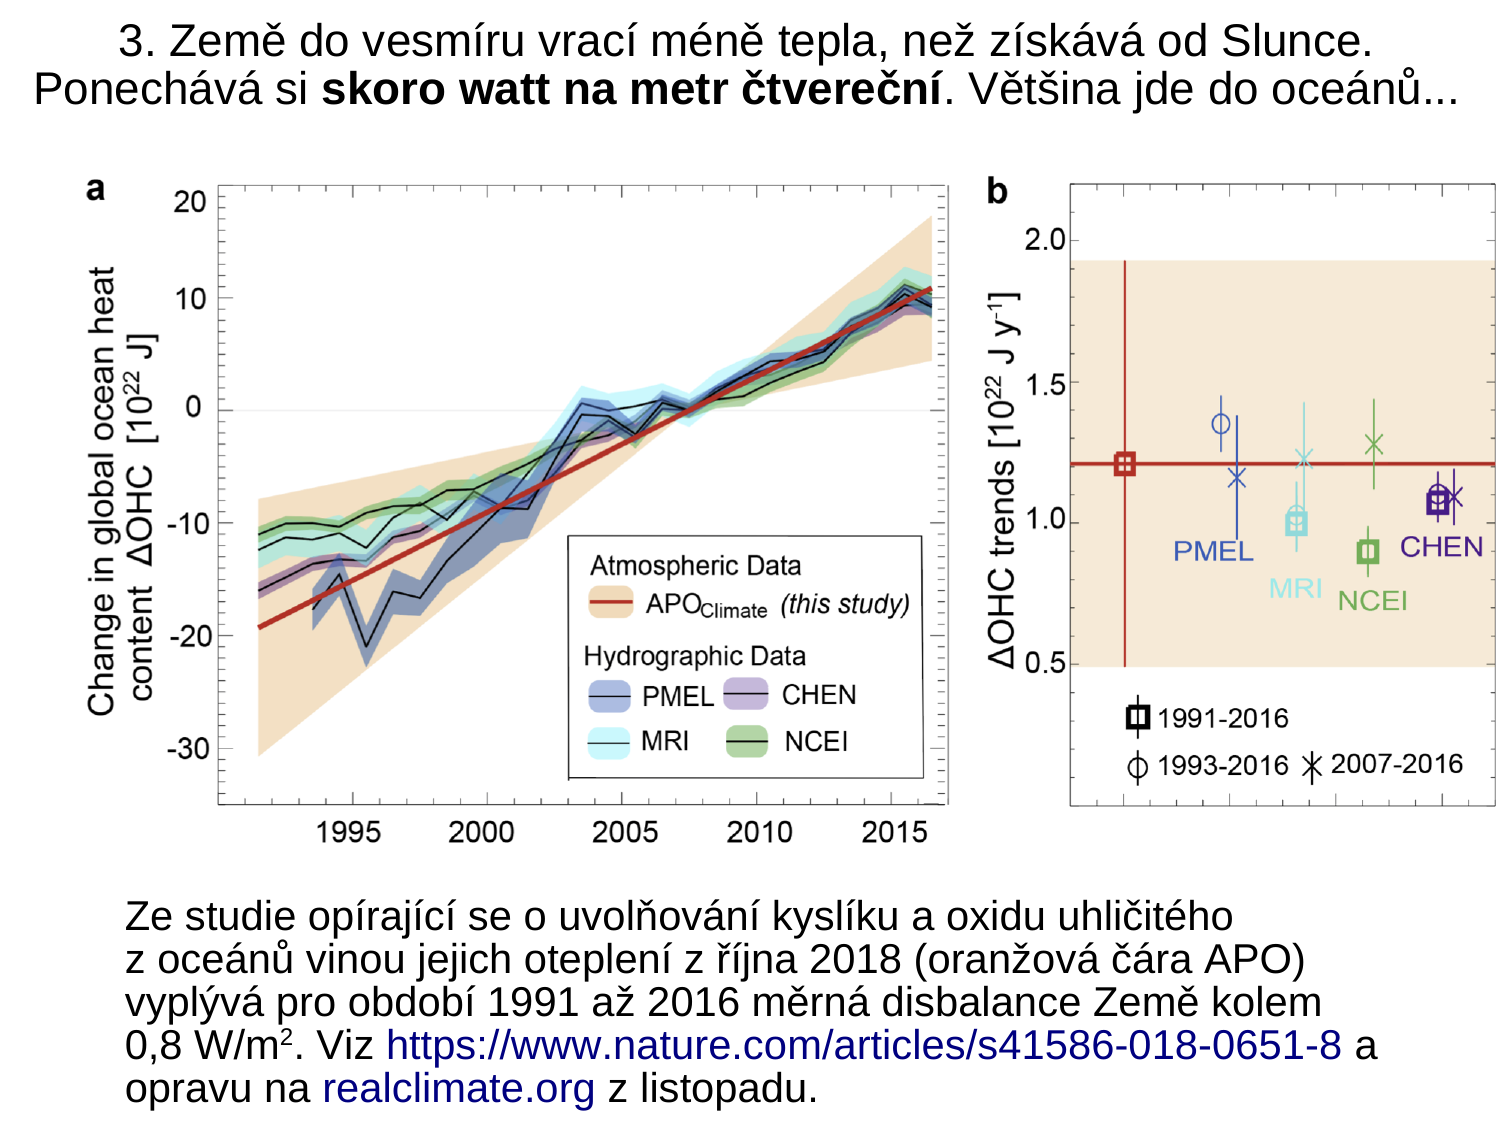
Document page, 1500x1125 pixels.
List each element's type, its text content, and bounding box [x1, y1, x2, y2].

title 3. Země do vesmíru vrací méně tepla, než získává od Slunce. Ponechává si skoro watt na metr čtvereční. Většina jde do oceánů... [5, 16, 1489, 117]
list Ze studie opírající se o uvolňování kyslíku a oxidu uhličitého z oceánů vinou jejich oteplení z října 2018 (oranžová čára APO) vyplývá pro období 1991 až 2016 měrná disbalance Země kolem 0,8 W/m2. Viz https://www.nature.com/articles/s41586-018-0651-8 a opravu na realclimate.org z listopadu. [68, 895, 1410, 1119]
picture [49, 122, 1500, 894]
